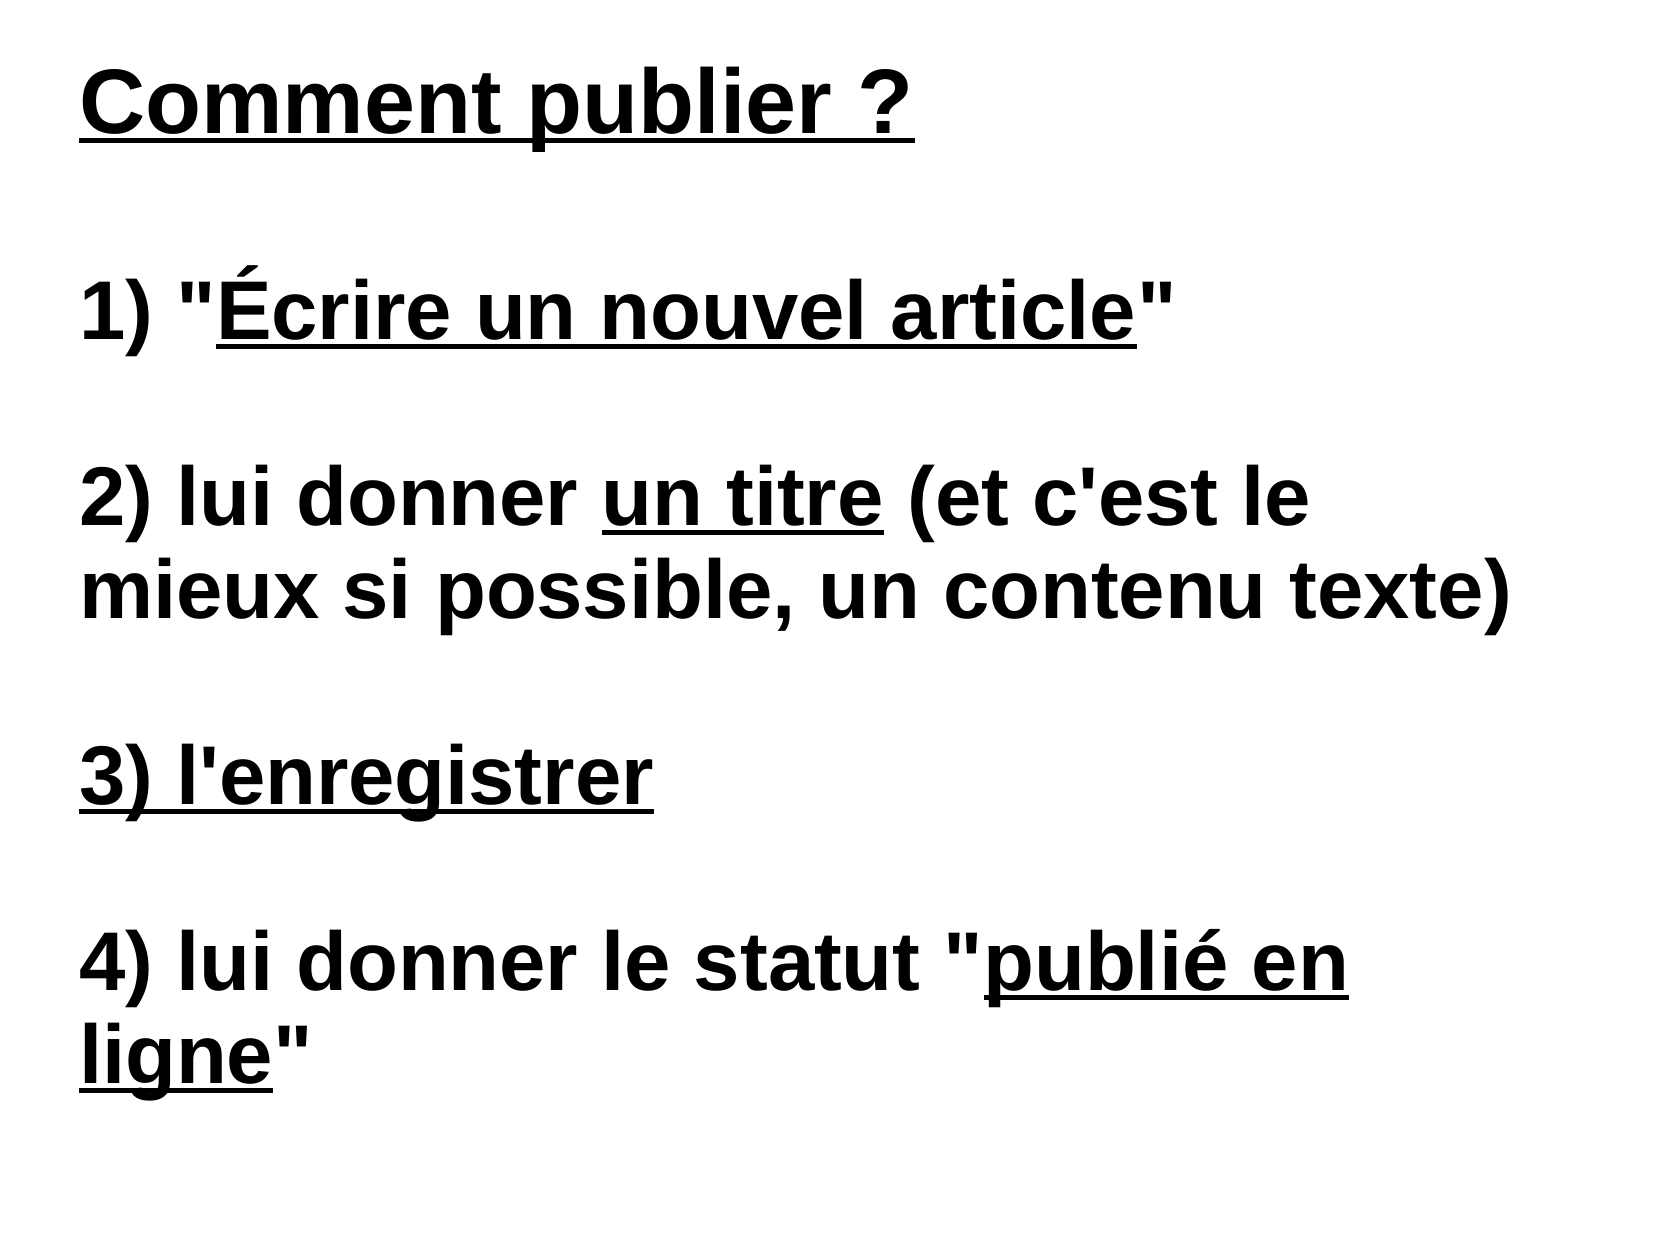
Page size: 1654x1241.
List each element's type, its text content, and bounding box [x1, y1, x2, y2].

text_box Comment publier ? 1) "Écrire un nouvel article" 2) lui donner un titre (et c'est le mieux si possible, un contenu texte) 3) l'enregistrer 4) lui donner le statut "publié en ligne" [64, 42, 1590, 1202]
